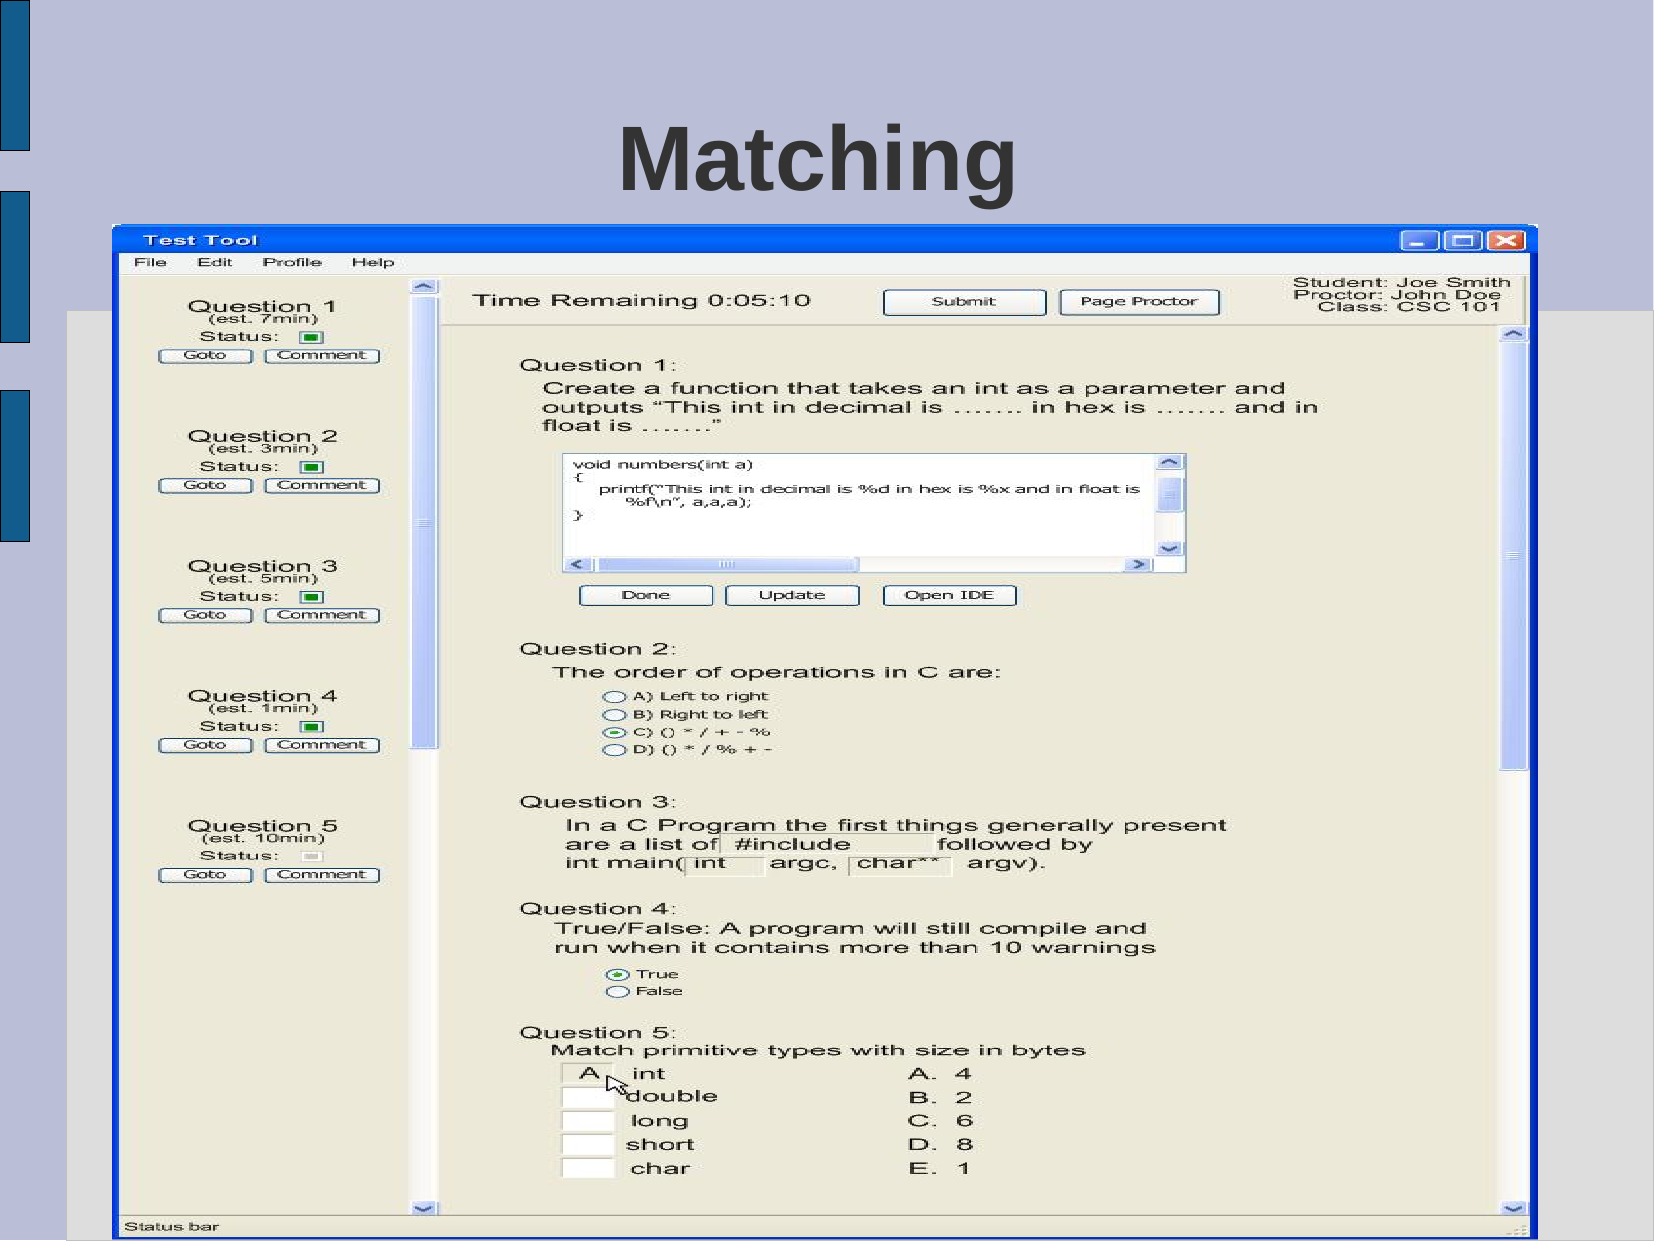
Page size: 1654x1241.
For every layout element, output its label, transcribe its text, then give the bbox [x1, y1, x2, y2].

picture [112, 224, 1538, 1240]
title Matching [112, 55, 1525, 224]
